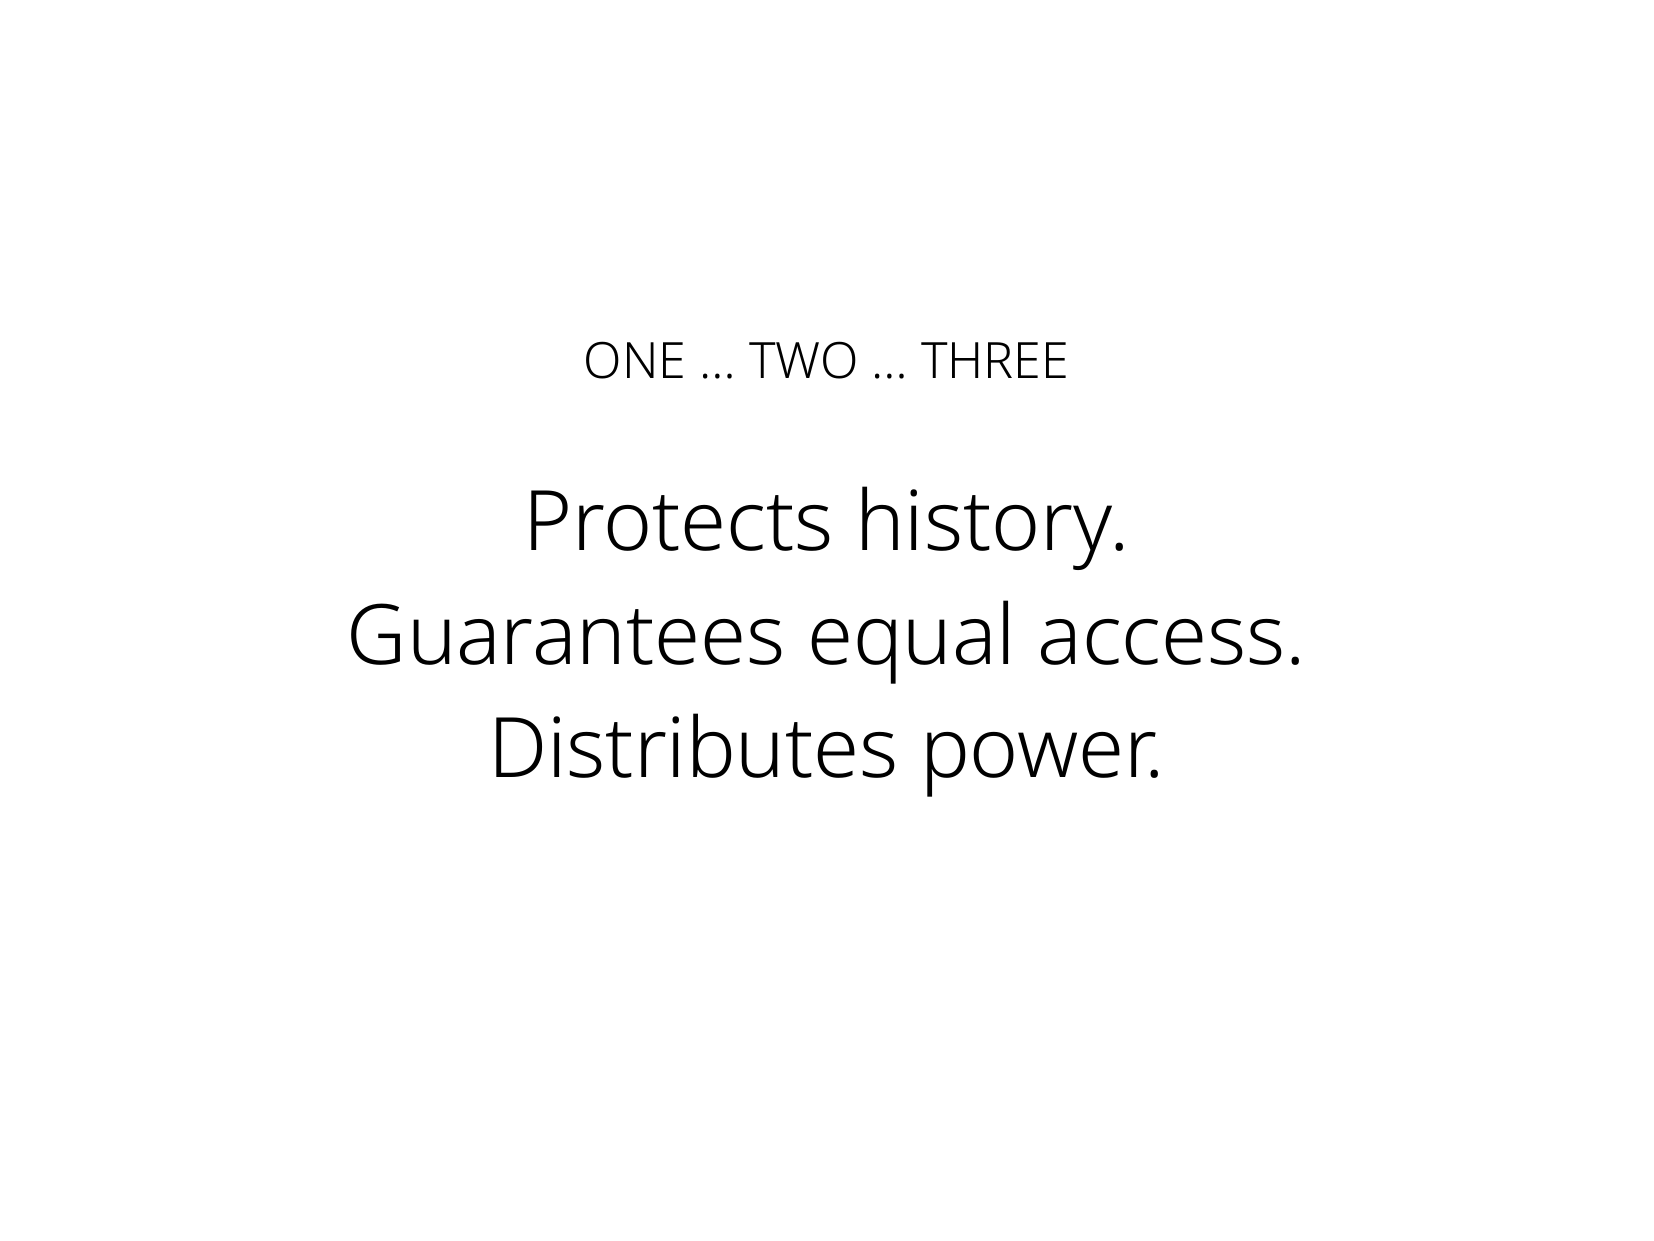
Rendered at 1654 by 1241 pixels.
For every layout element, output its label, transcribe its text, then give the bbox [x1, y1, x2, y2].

subtitle ONE … TWO … THREE Protects history. Guarantees equal access. Distributes power. [82, 49, 1571, 1010]
